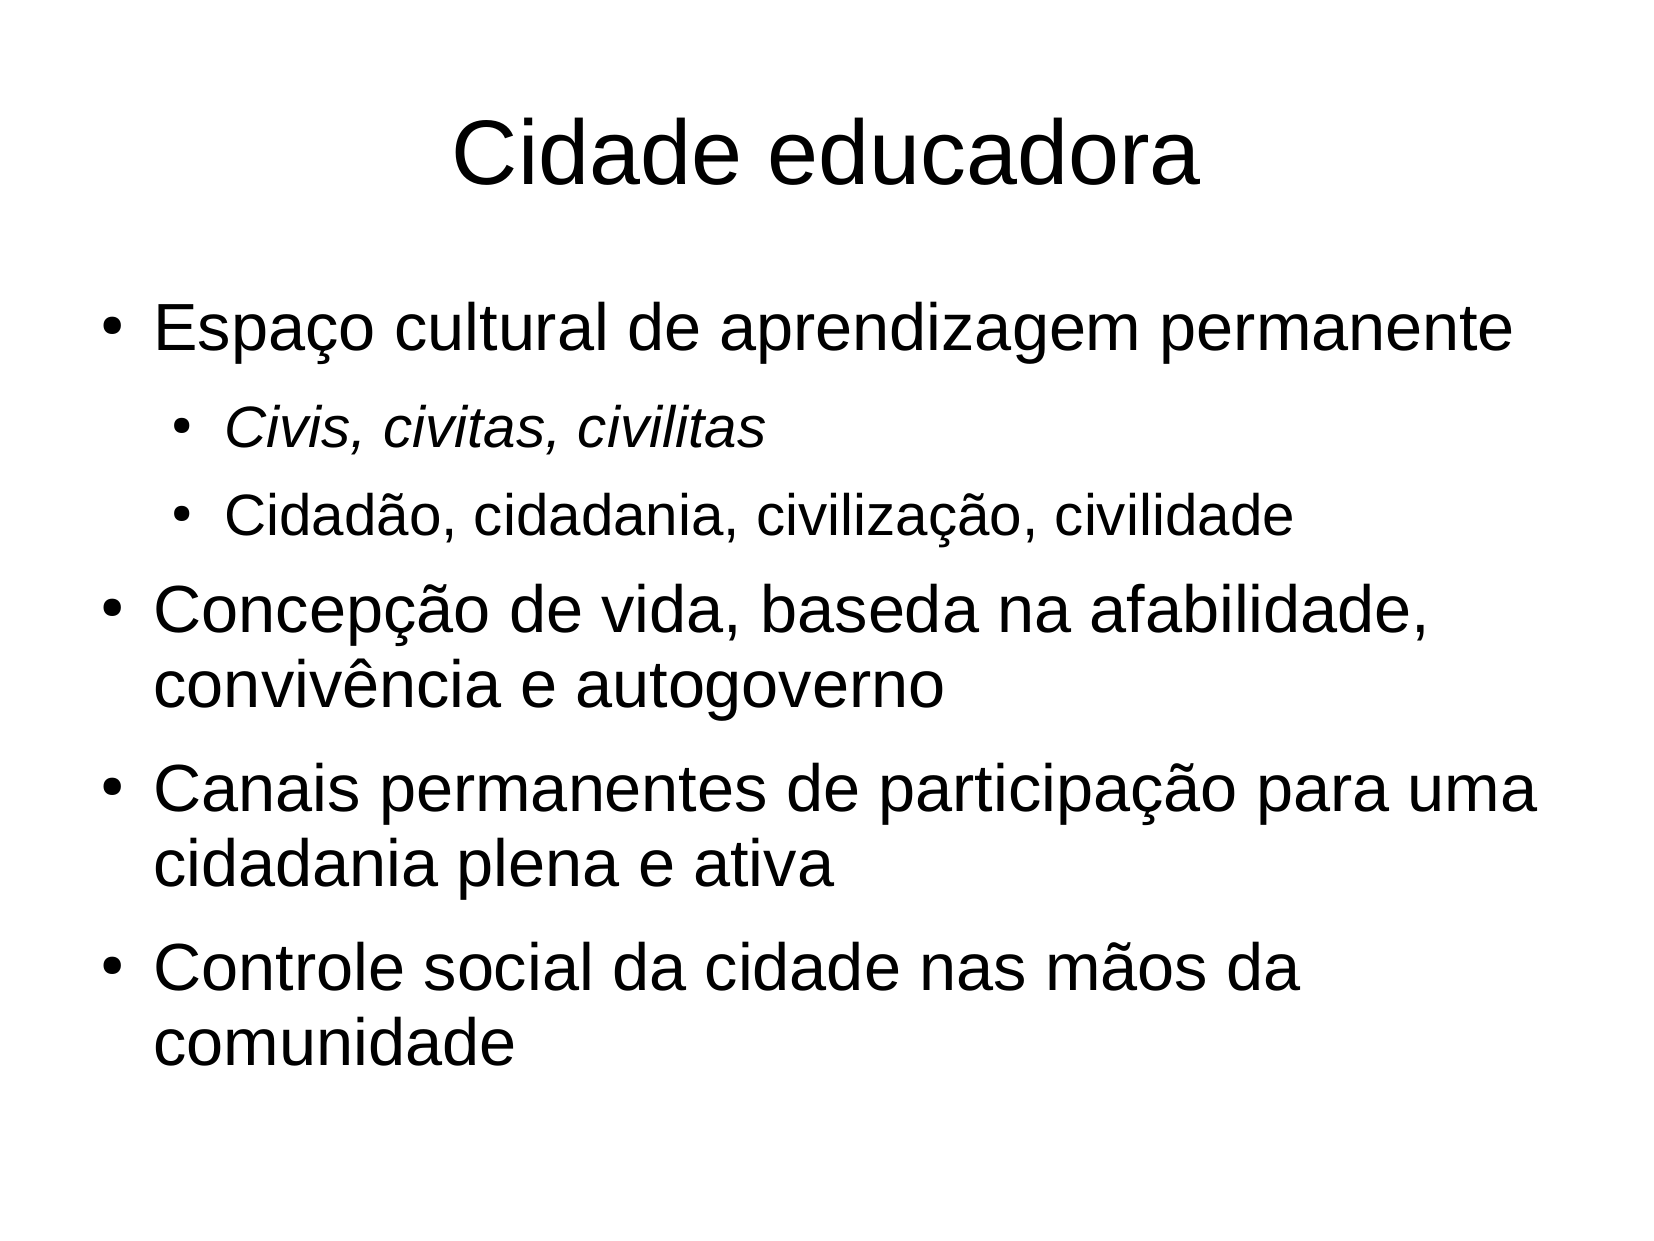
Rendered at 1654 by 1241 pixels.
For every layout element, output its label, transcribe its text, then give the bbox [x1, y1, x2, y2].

list Espaço cultural de aprendizagem permanente Civis, civitas, civilitas Cidadão, cidadania, civilização, civilidade Concepção de vida, baseda na afabilidade, convivência e autogoverno Canais permanentes de participação para uma cidadania plena e ativa Controle social da cidade nas mãos da comunidade [82, 290, 1571, 1080]
title Cidade educadora [82, 49, 1571, 257]
